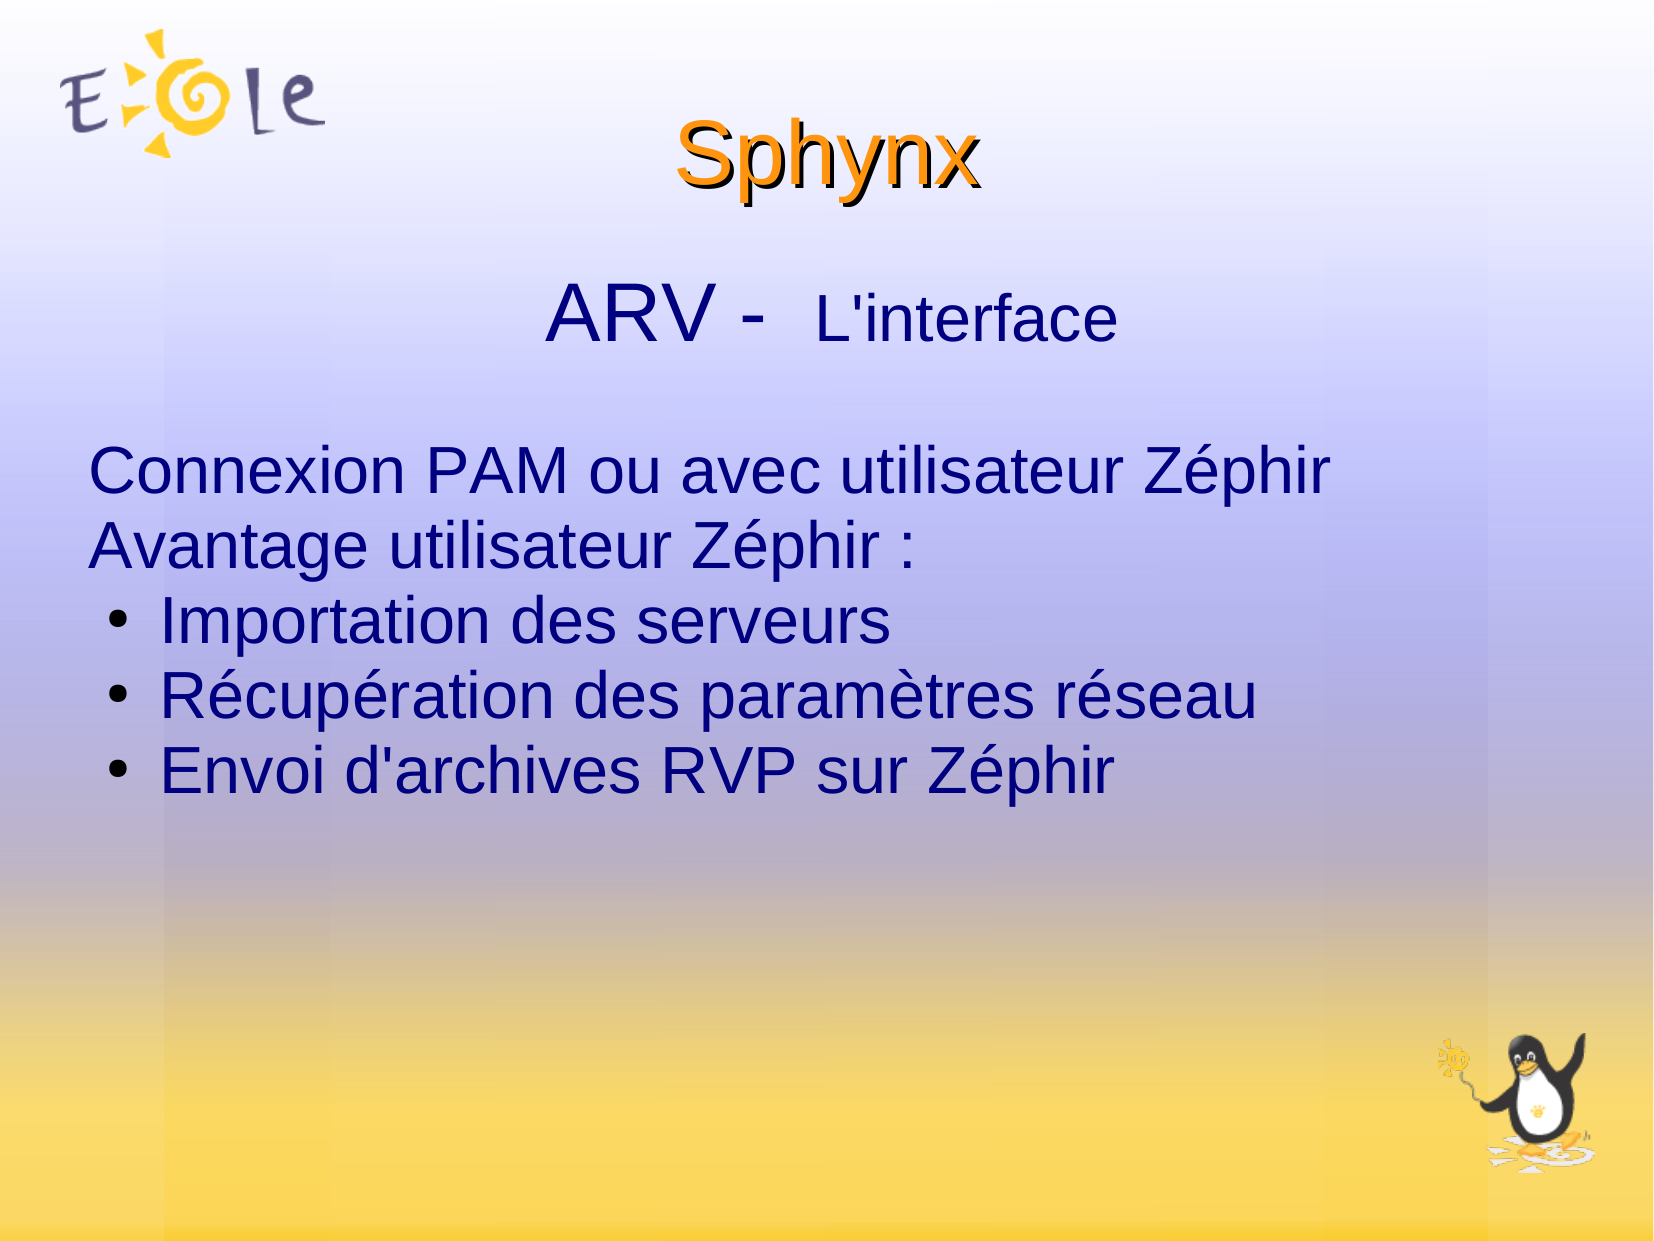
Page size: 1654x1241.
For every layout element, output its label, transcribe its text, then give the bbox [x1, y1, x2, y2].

title Sphynx [82, 49, 1571, 257]
picture [0, 0, 1654, 1241]
list ARV - L'interface Connexion PAM ou avec utilisateur Zéphir Avantage utilisateur Zéphir : Importation des serveurs Récupération des paramètres réseau Envoi d'archives RVP sur Zéphir [88, 265, 1577, 869]
